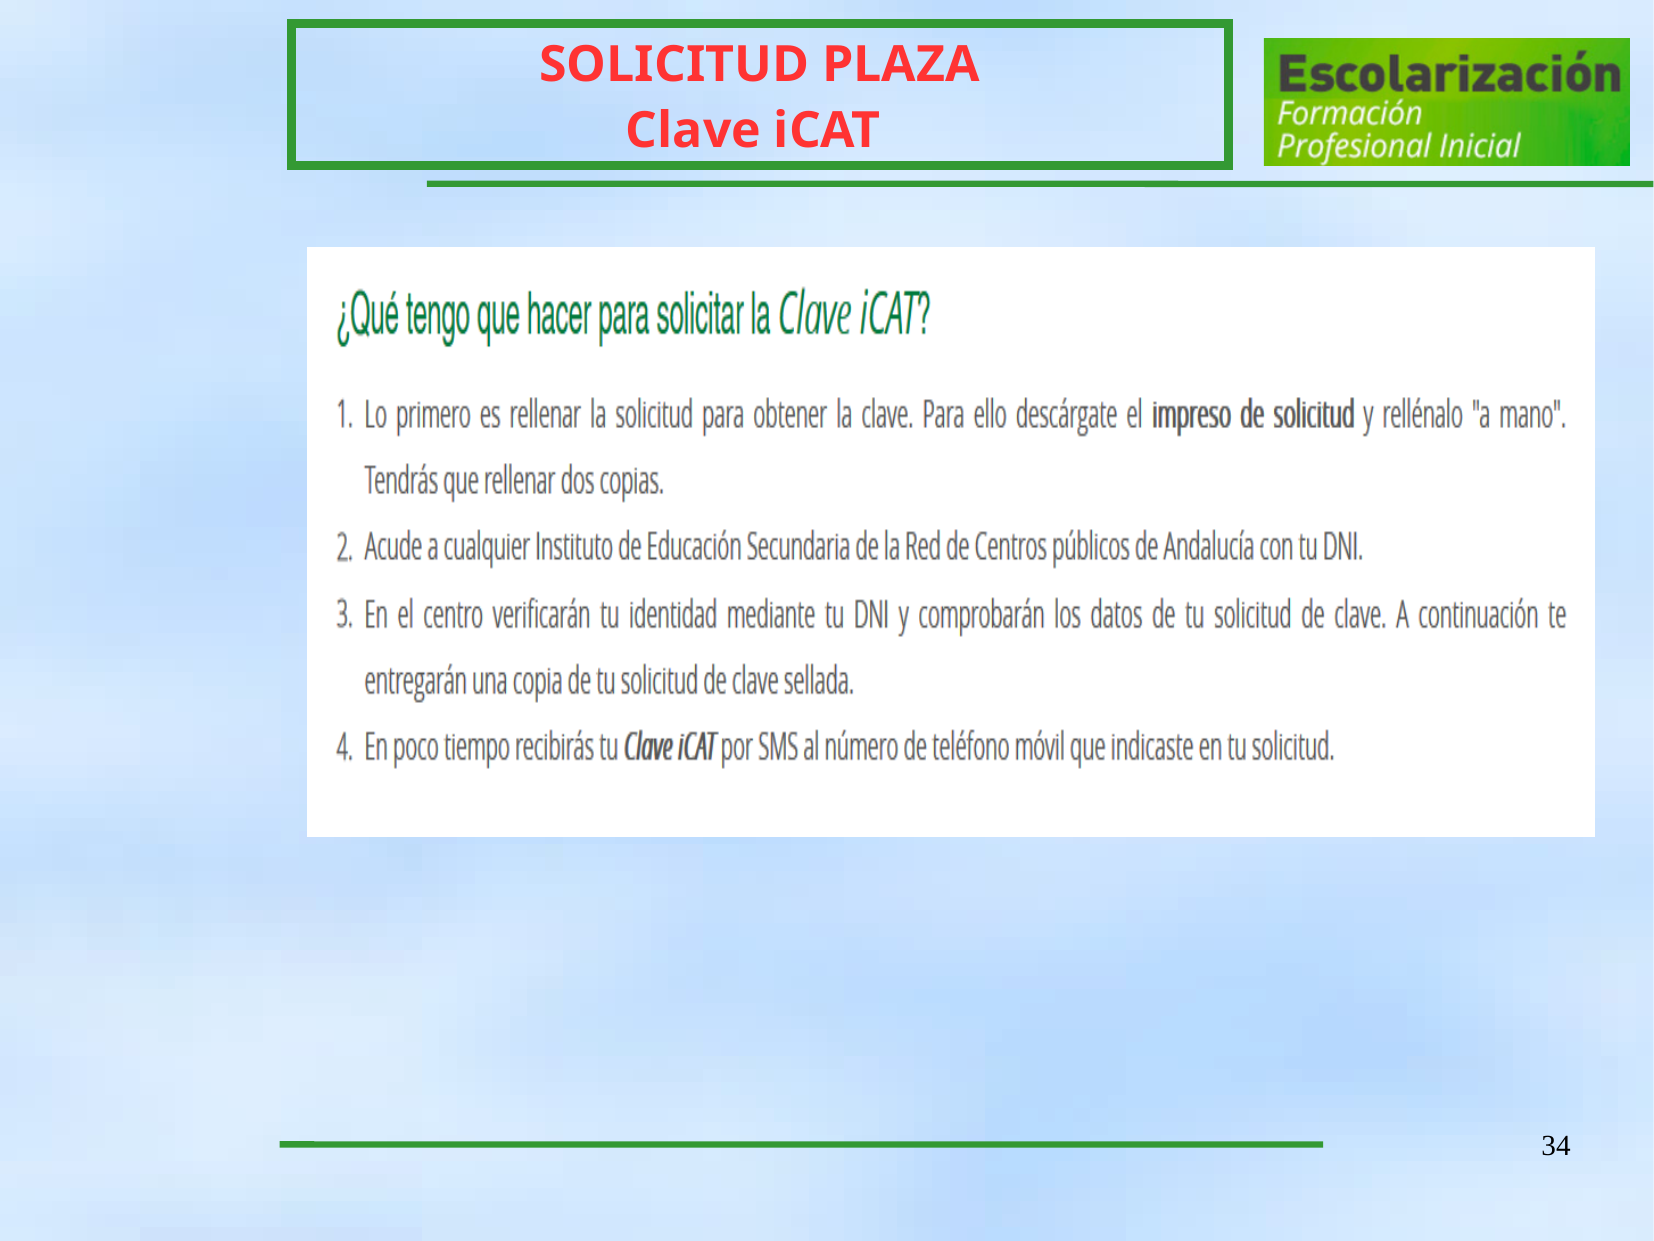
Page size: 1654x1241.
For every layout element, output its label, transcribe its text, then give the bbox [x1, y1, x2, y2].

picture [0, 0, 1654, 1241]
text_box SOLICITUD PLAZA Clave iCAT [291, 23, 1229, 166]
